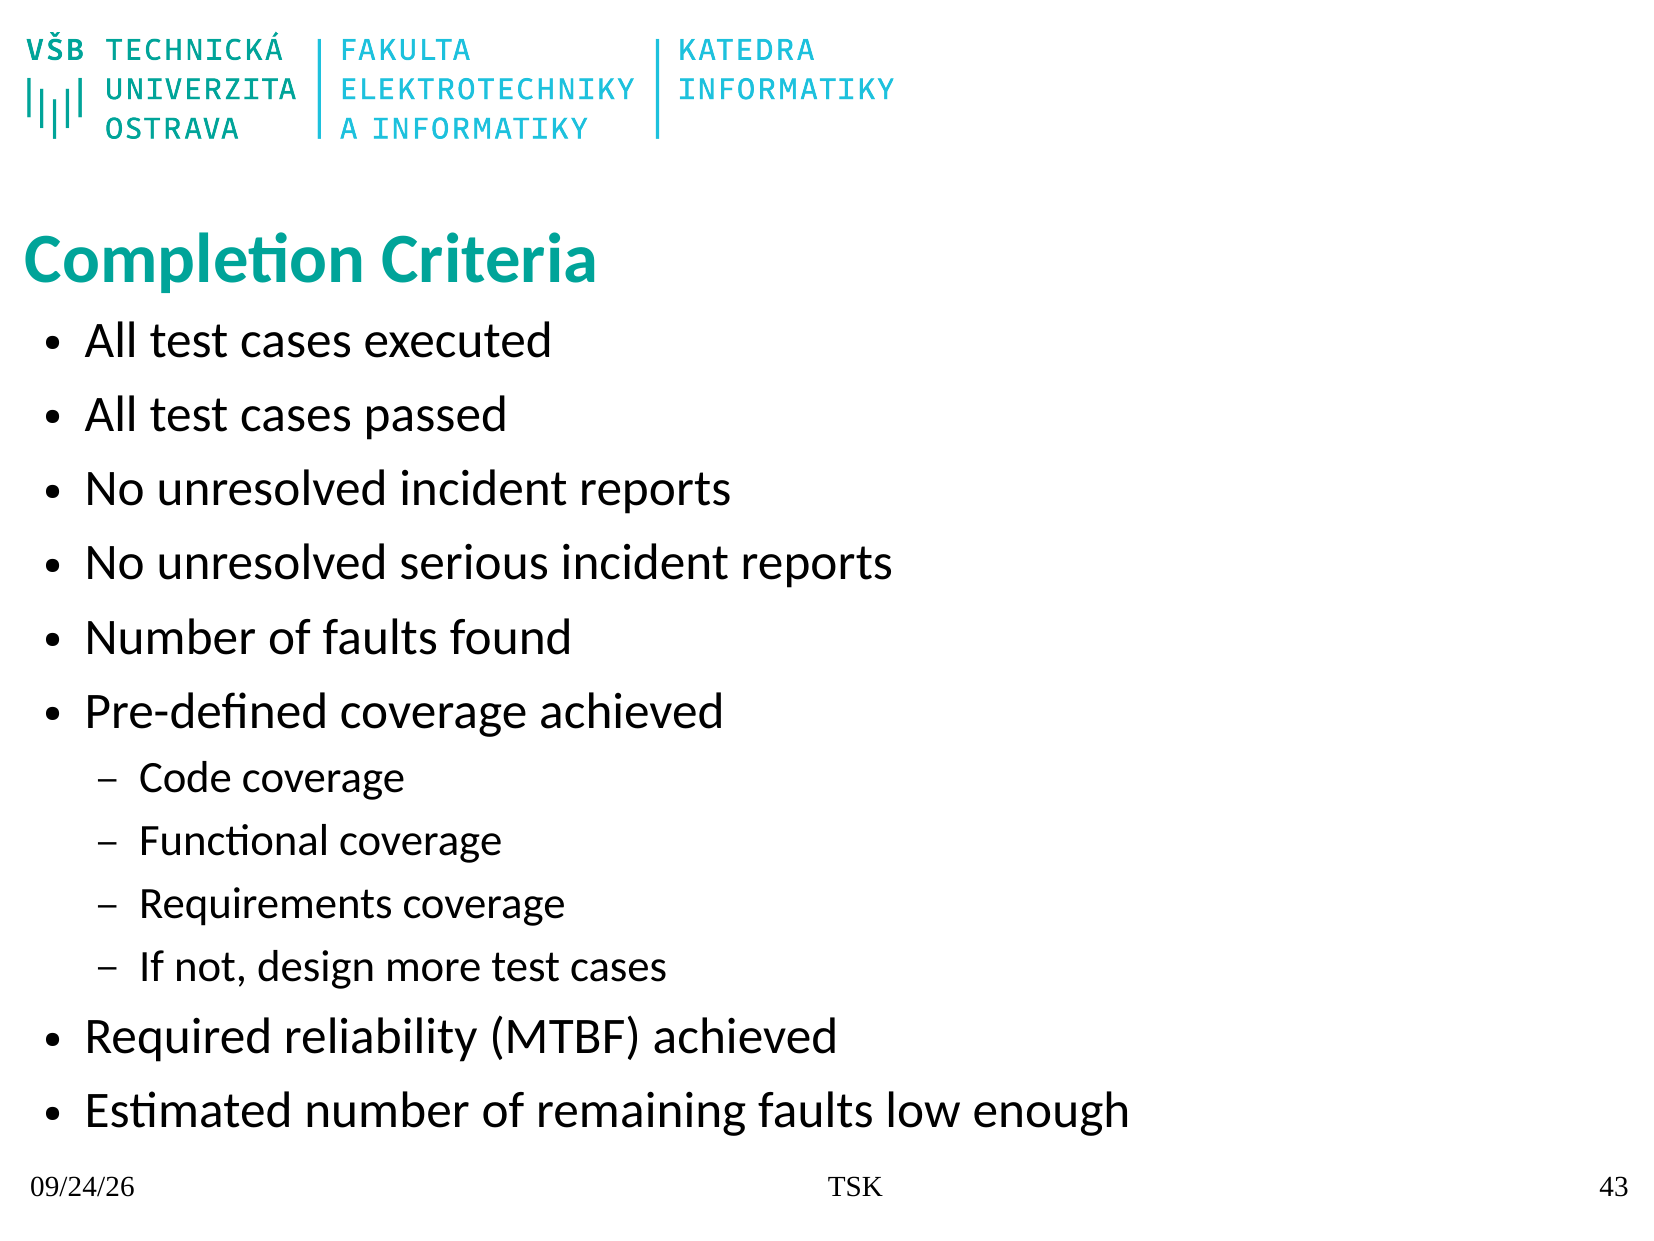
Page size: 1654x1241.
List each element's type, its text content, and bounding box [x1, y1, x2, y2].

picture [26, 31, 894, 139]
title Completion Criteria [24, 169, 1629, 300]
list All test cases executed All test cases passed No unresolved incident reports No unresolved serious incident reports Number of faults found Pre-defined coverage achieved Code coverage Functional coverage Requirements coverage If not, design more test cases Required reliability (MTBF) achieved Estimated number of remaining faults low enough [30, 318, 1629, 1146]
